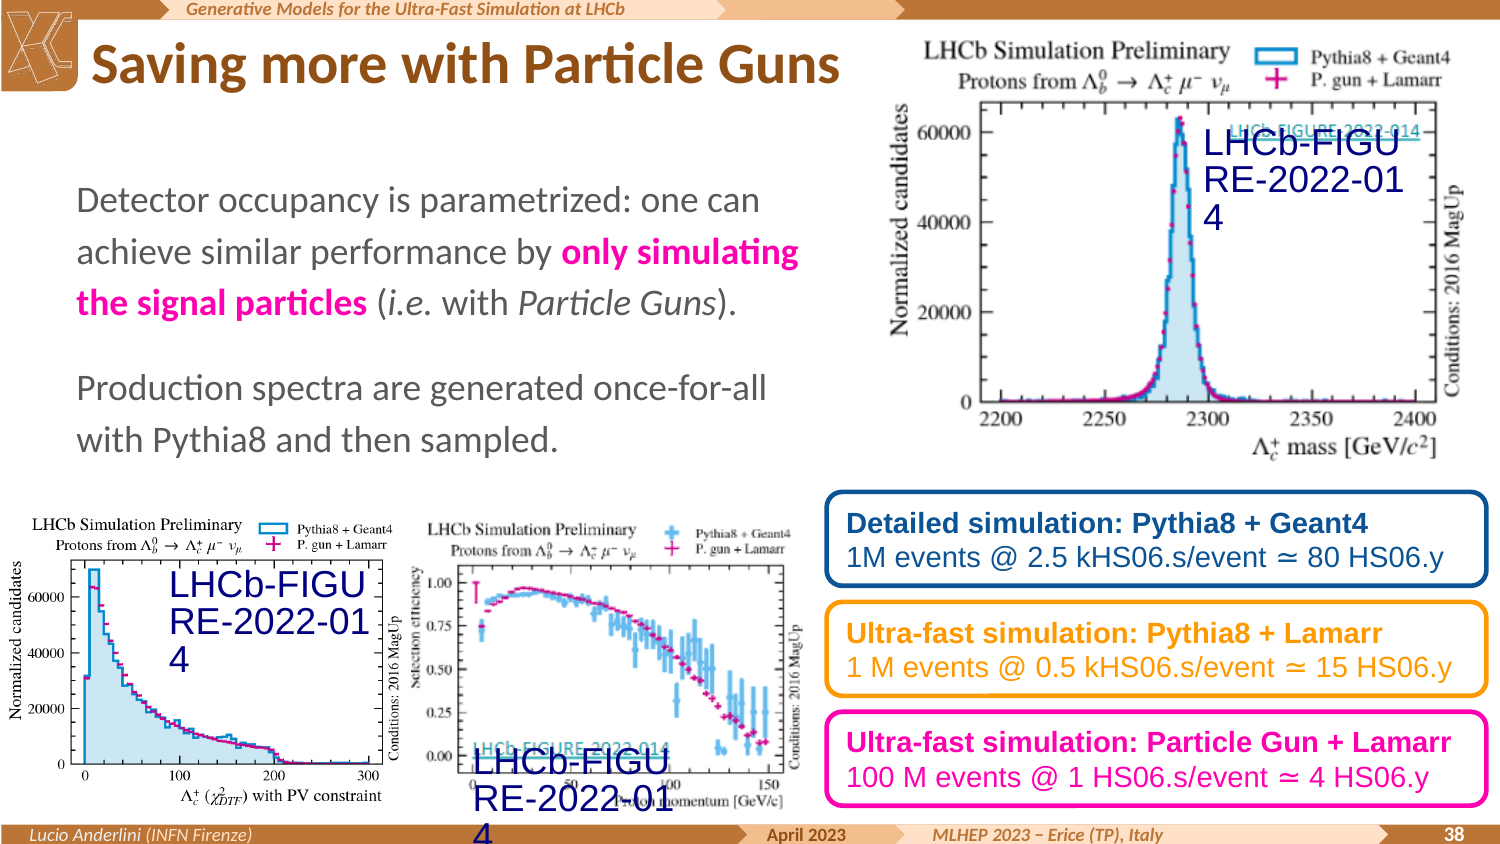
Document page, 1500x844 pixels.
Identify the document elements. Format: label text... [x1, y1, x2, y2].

list Detector occupancy is parametrized: one can achieve similar performance by only simulating the signal particles (i.e. with Particle Guns). Production spectra are generated once-for-all with Pythia8 and then sampled. [61, 153, 827, 501]
text_box Detailed simulation: Pythia8 + Geant4 1M events @ 2.5 kHS06.s/event ≃ 80 HS06.y [826, 491, 1487, 586]
text_box LHCb-FIGURE-2022-014 [457, 721, 706, 797]
picture [490, 797, 502, 811]
picture [479, 800, 493, 811]
picture [571, 797, 590, 811]
text_box Ultra-fast simulation: Pythia8 + Lamarr 1 M events @ 0.5 kHS06.s/event ≃ 15 HS06.y [826, 601, 1487, 696]
picture [506, 797, 549, 811]
text_box Ultra-fast simulation: Particle Gun + Lamarr 100 M events @ 1 HS06.s/event ≃ 4 HS06.y [826, 711, 1487, 806]
picture [543, 797, 563, 811]
picture [584, 797, 611, 811]
picture [605, 797, 638, 811]
title Saving more with Particle Guns [76, 10, 930, 105]
picture [876, 35, 1483, 467]
picture [646, 797, 662, 811]
picture [562, 797, 573, 809]
picture [2, 508, 810, 813]
text_box LHCb-FIGURE-2022-014 [1188, 102, 1437, 178]
text_box LHCb-FIGURE-2022-014 [153, 544, 402, 620]
slide_number <number> [1389, 804, 1480, 844]
picture [637, 797, 648, 809]
